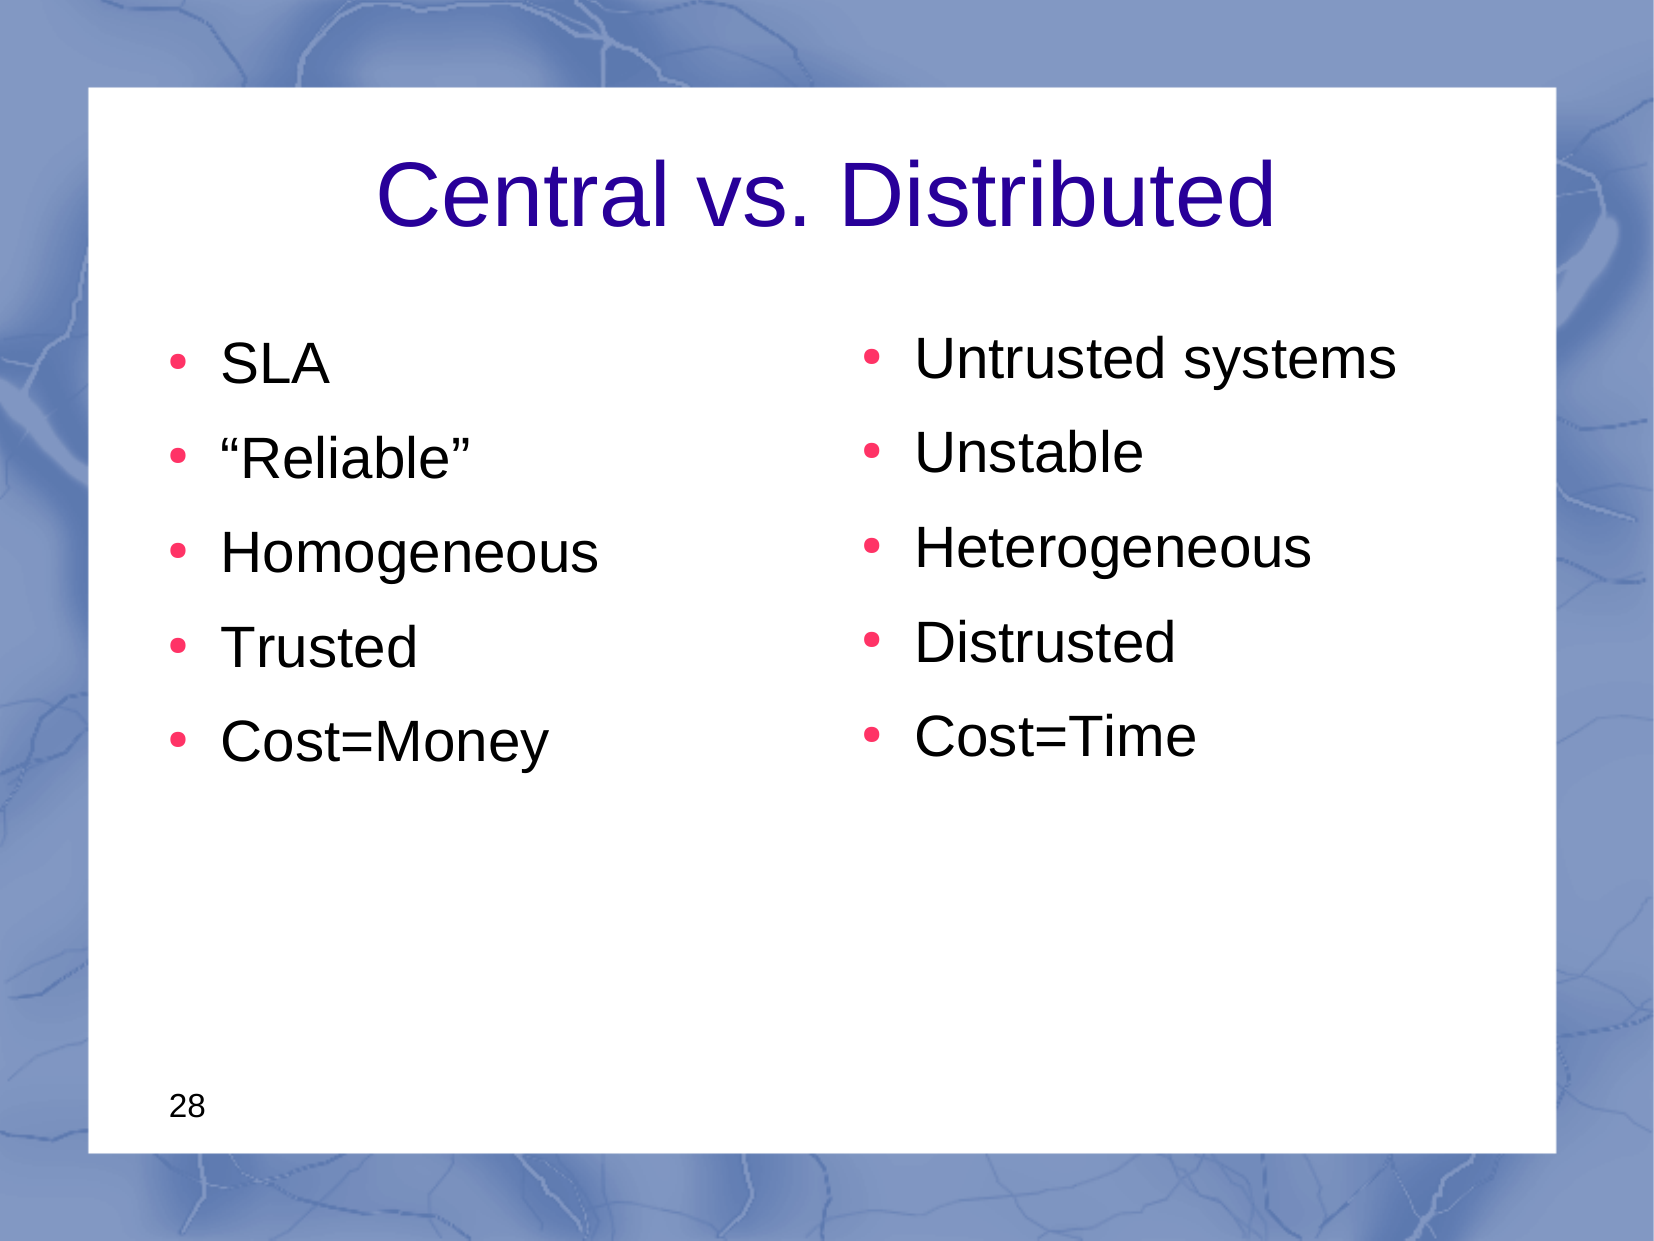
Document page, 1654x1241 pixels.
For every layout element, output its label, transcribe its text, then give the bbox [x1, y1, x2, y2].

title Central vs. Distributed [118, 90, 1536, 298]
picture [0, 0, 1654, 1241]
list Untrusted systems Unstable Heterogeneous Distrusted Cost=Time [843, 325, 1507, 1045]
list SLA “Reliable” Homogeneous Trusted Cost=Money [150, 330, 813, 1051]
